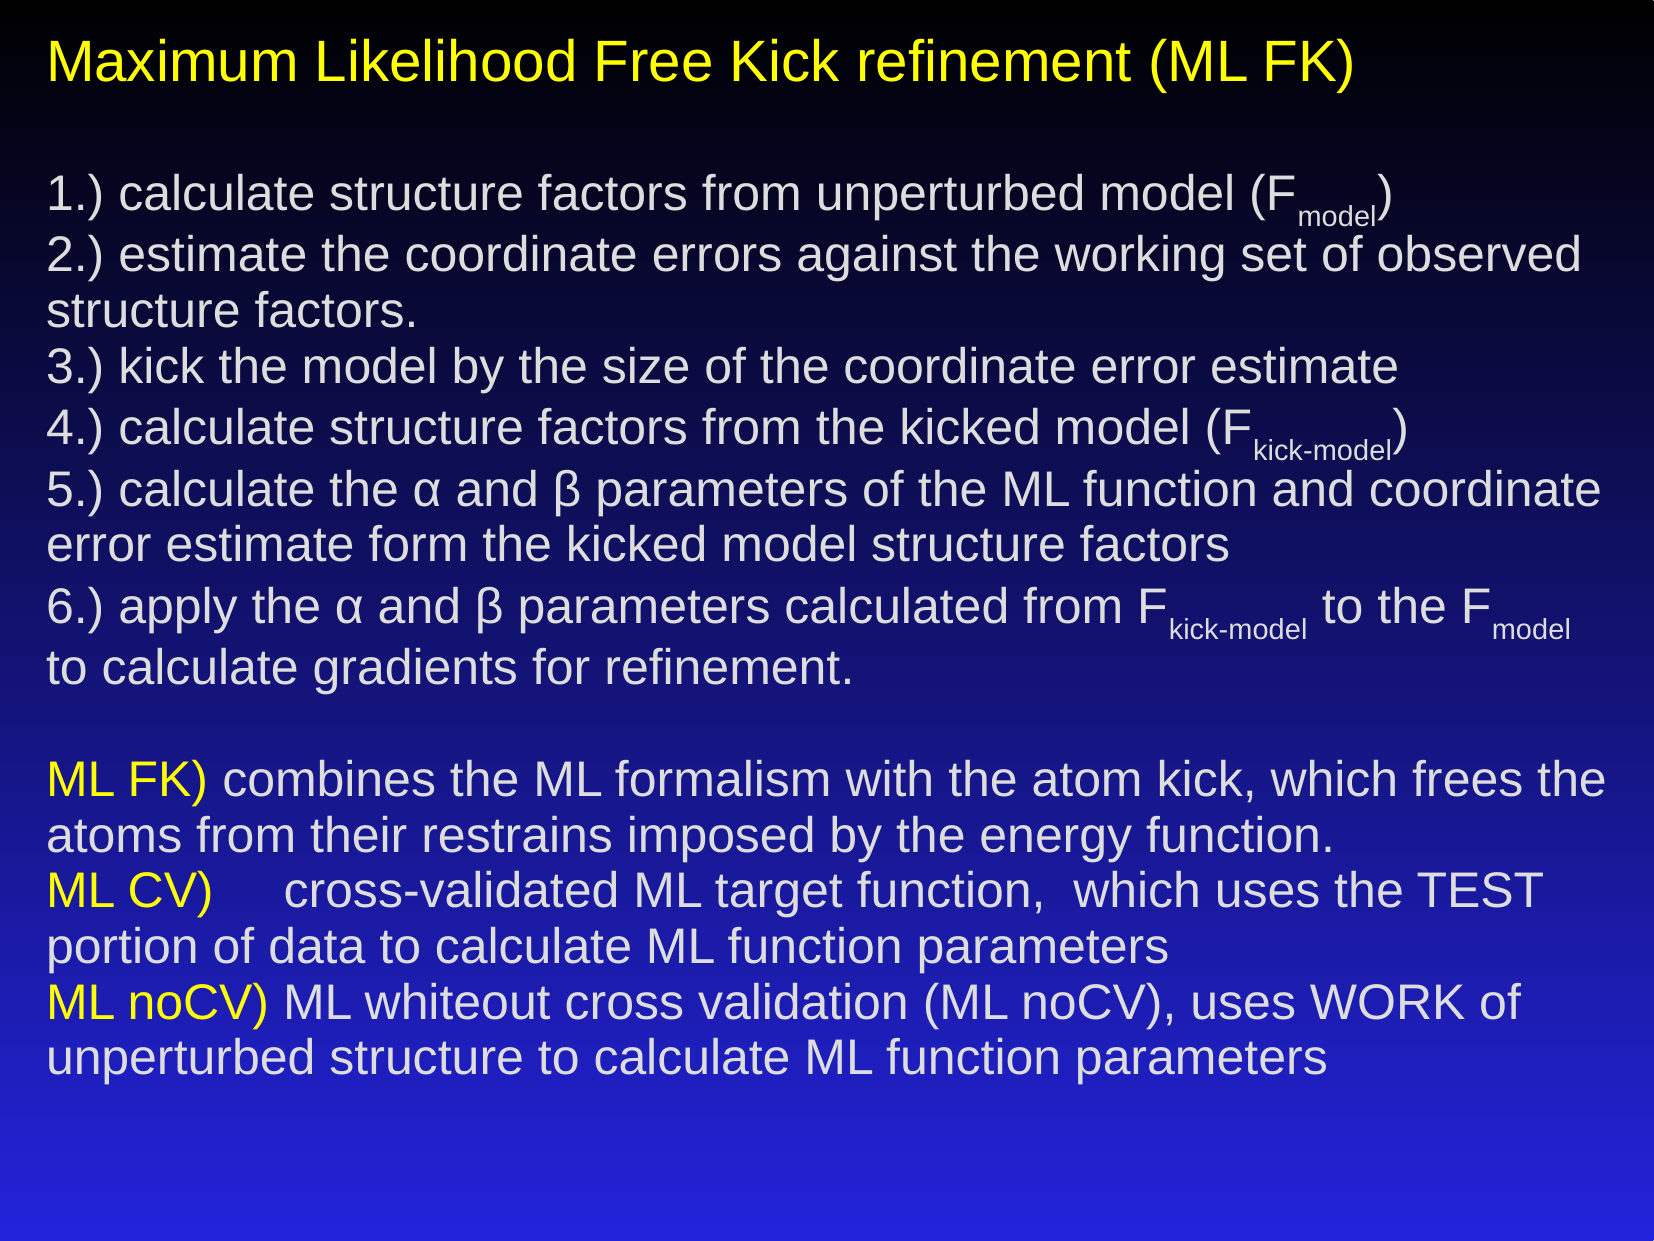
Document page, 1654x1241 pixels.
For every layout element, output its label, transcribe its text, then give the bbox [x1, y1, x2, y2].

text_box Maximum Likelihood Free Kick refinement (ML FK) 1.) calculate structure factors from unperturbed model (Fmodel) 2.) estimate the coordinate errors against the working set of observed structure factors. 3.) kick the model by the size of the coordinate error estimate 4.) calculate structure factors from the kicked model (Fkick-model) 5.) calculate the α and β parameters of the ML function and coordinate error estimate form the kicked model structure factors 6.) apply the α and β parameters calculated from Fkick-model to the Fmodel to calculate gradients for refinement. ML FK) combines the ML formalism with the atom kick, which frees the atoms from their restrains imposed by the energy function. ML CV) cross-validated ML target function, which uses the TEST portion of data to calculate ML function parameters ML noCV) ML whiteout cross validation (ML noCV), uses WORK of unperturbed structure to calculate ML function parameters [31, 22, 1630, 554]
